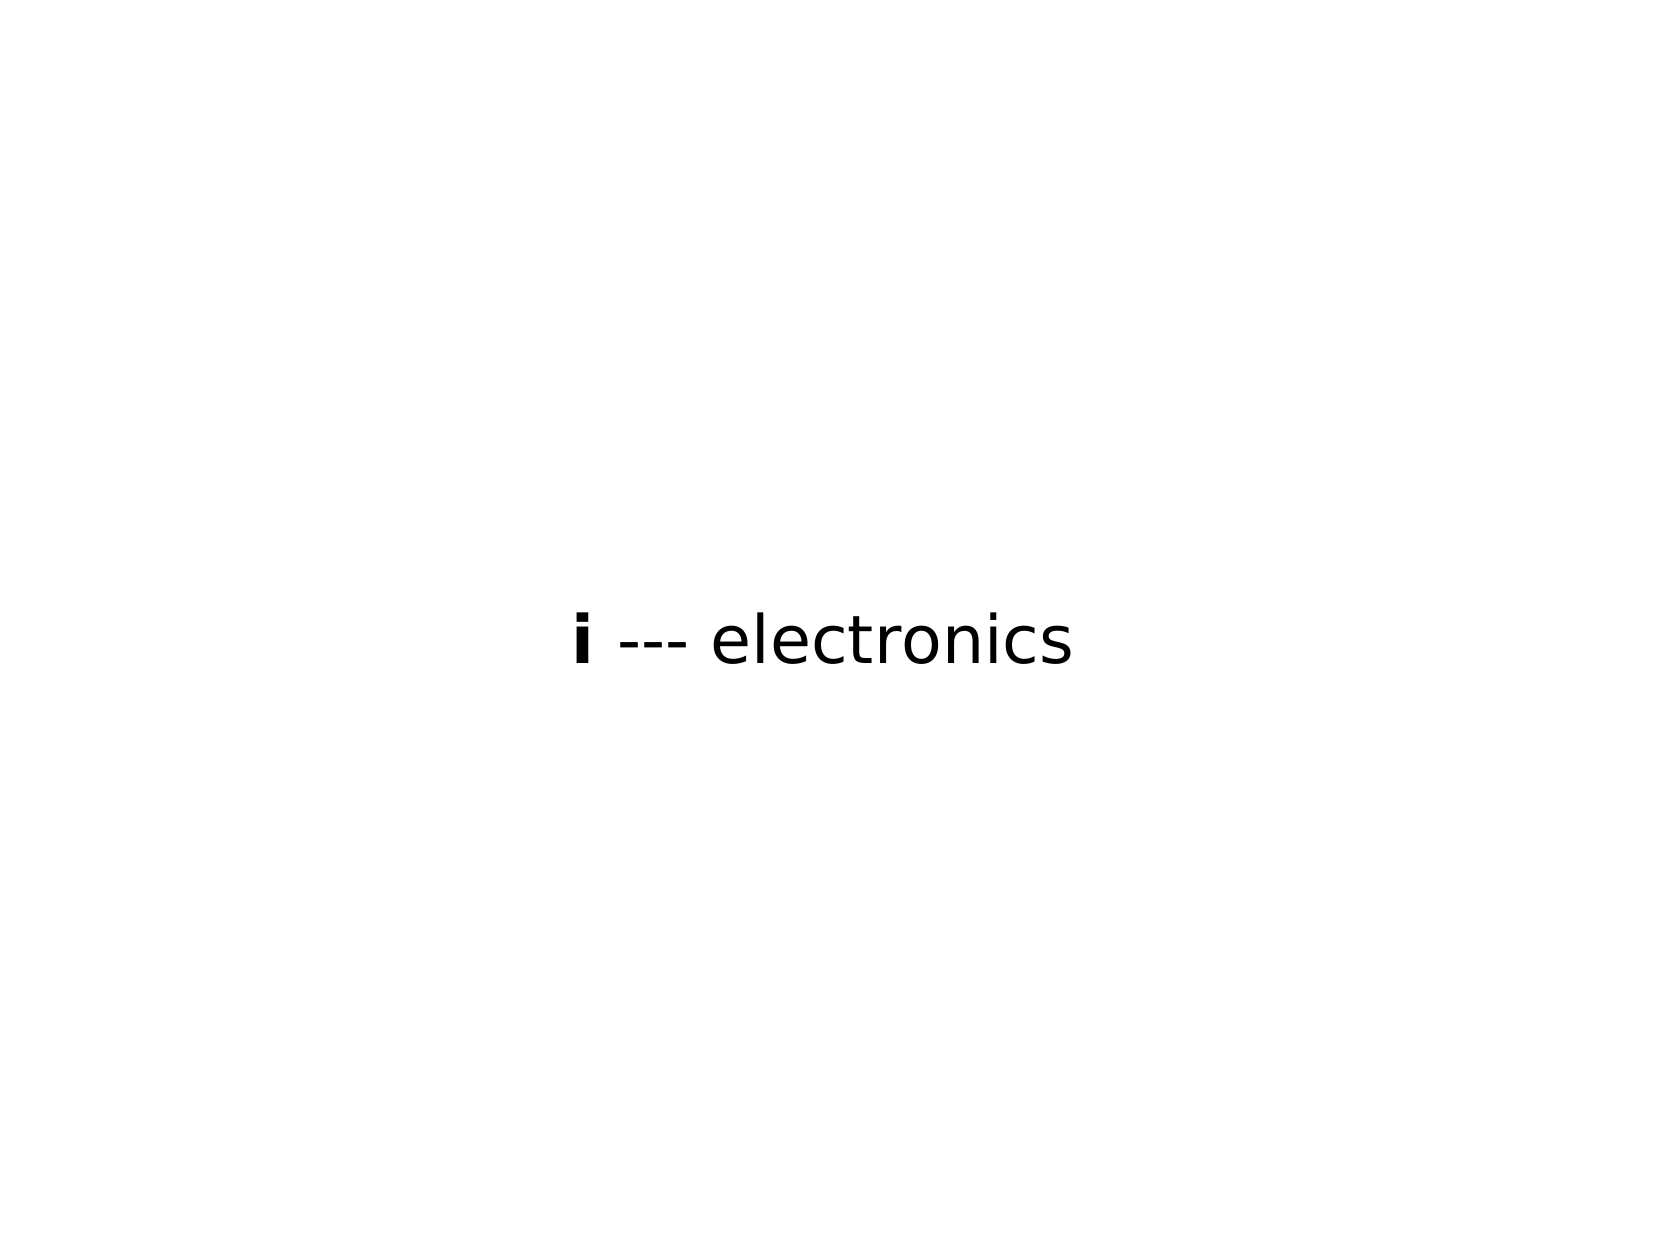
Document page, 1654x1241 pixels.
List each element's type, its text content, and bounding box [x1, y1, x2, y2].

subtitle i --- electronics [82, 290, 1565, 1010]
